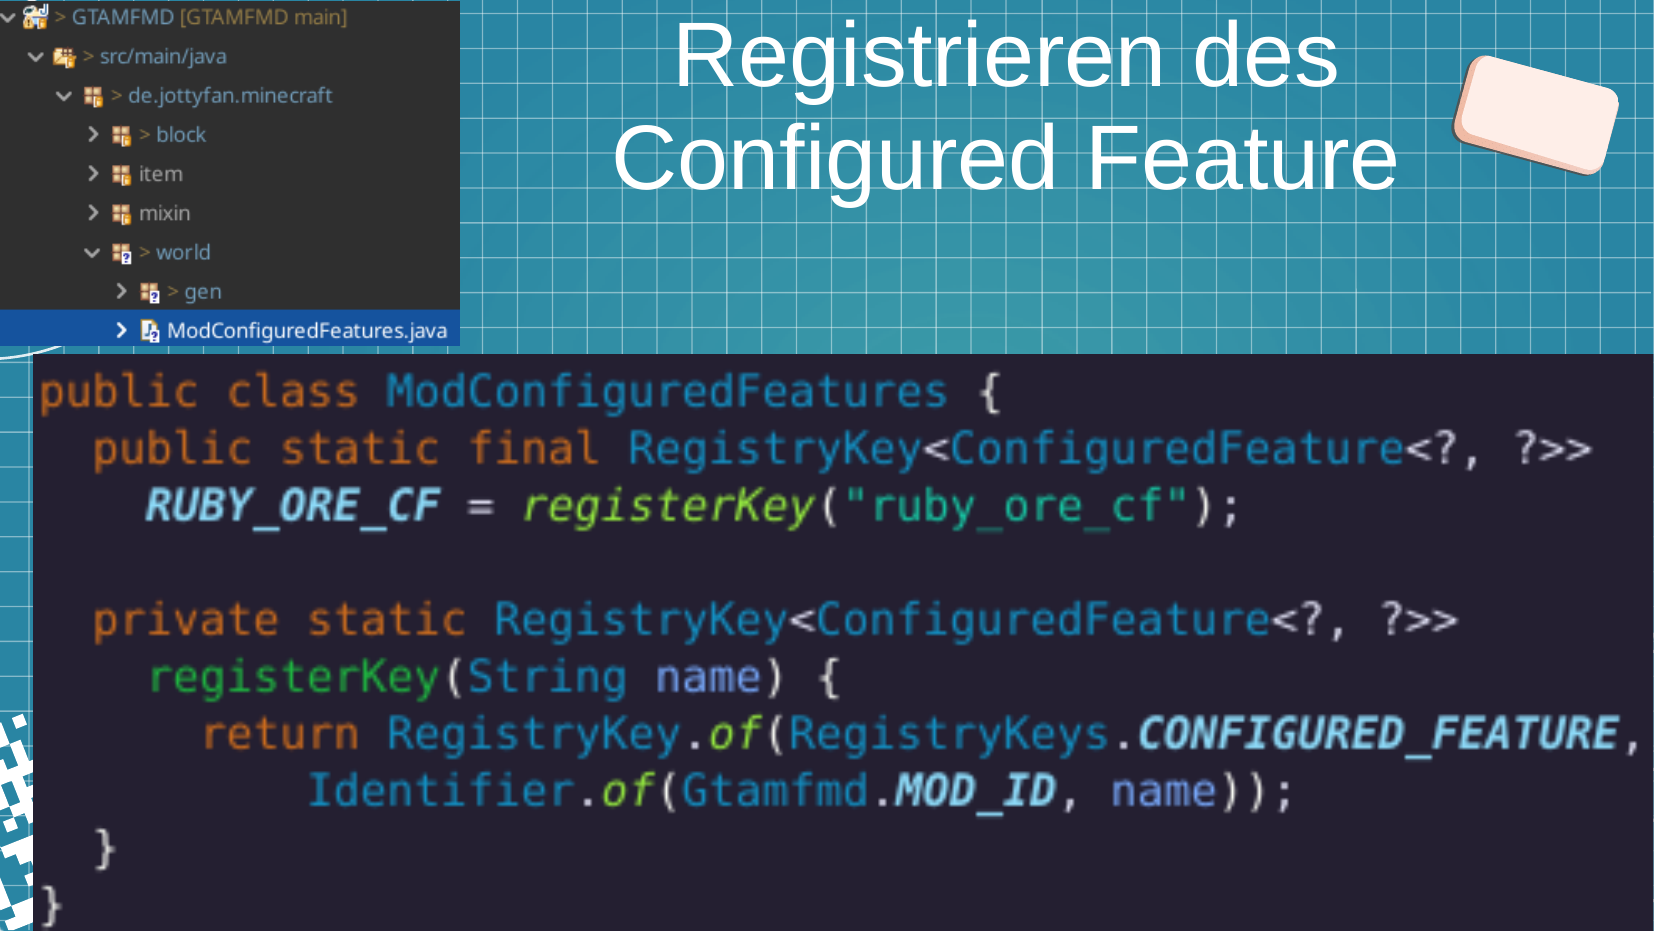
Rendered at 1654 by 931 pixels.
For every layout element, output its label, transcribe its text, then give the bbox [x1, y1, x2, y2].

picture [33, 354, 1654, 931]
picture [0, 1, 460, 346]
title Registrieren des Configured Feature [442, 0, 1571, 213]
